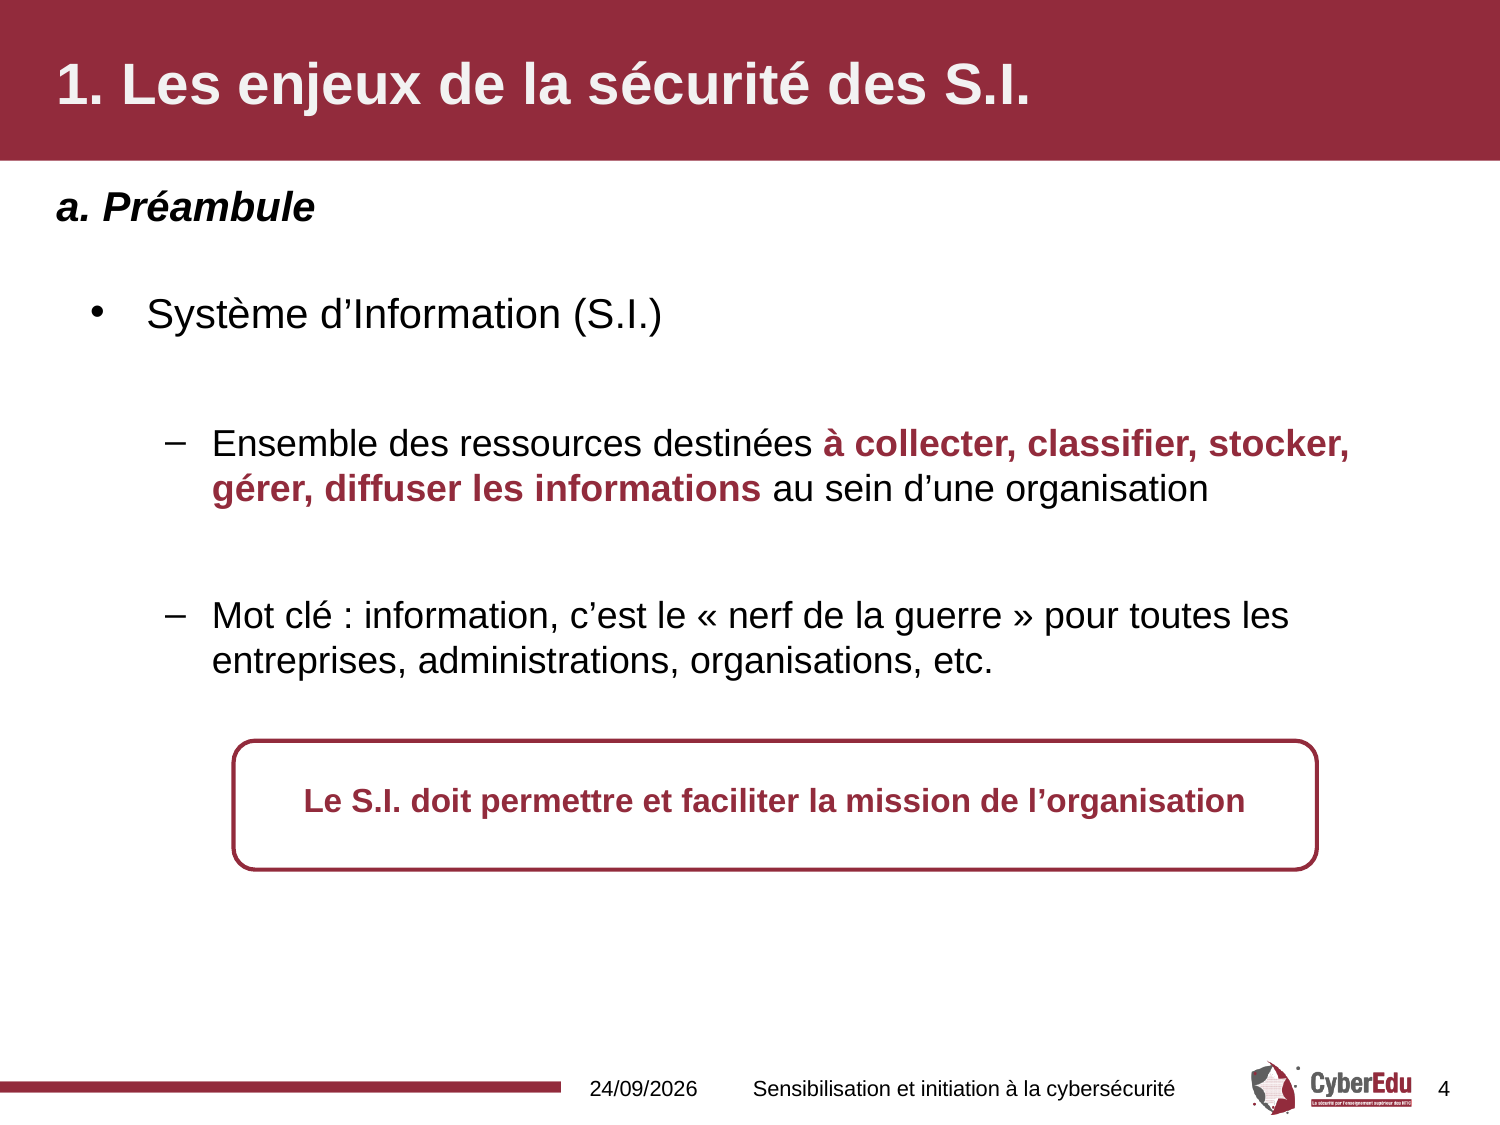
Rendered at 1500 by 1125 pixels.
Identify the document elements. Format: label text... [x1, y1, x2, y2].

list a. Préambule [41, 172, 1471, 268]
footer Sensibilisation et initiation à la cybersécurité [738, 1057, 1236, 1118]
list Système d’Information (S.I.) Ensemble des ressources destinées à collecter, classifier, stocker, gérer, diffuser les informations au sein d’une organisation Mot clé : information, c’est le « nerf de la guerre » pour toutes les entreprises, administrations, organisations, etc. [75, 278, 1425, 657]
text_box Le S.I. doit permettre et faciliter la mission de l’organisation [233, 772, 1317, 828]
slide_number <numéro> [1423, 1057, 1495, 1118]
title 1. Les enjeux de la sécurité des S.I. [41, 1, 1471, 161]
picture [1246, 1060, 1412, 1115]
slide_number 15/11/2020 [561, 1057, 727, 1118]
